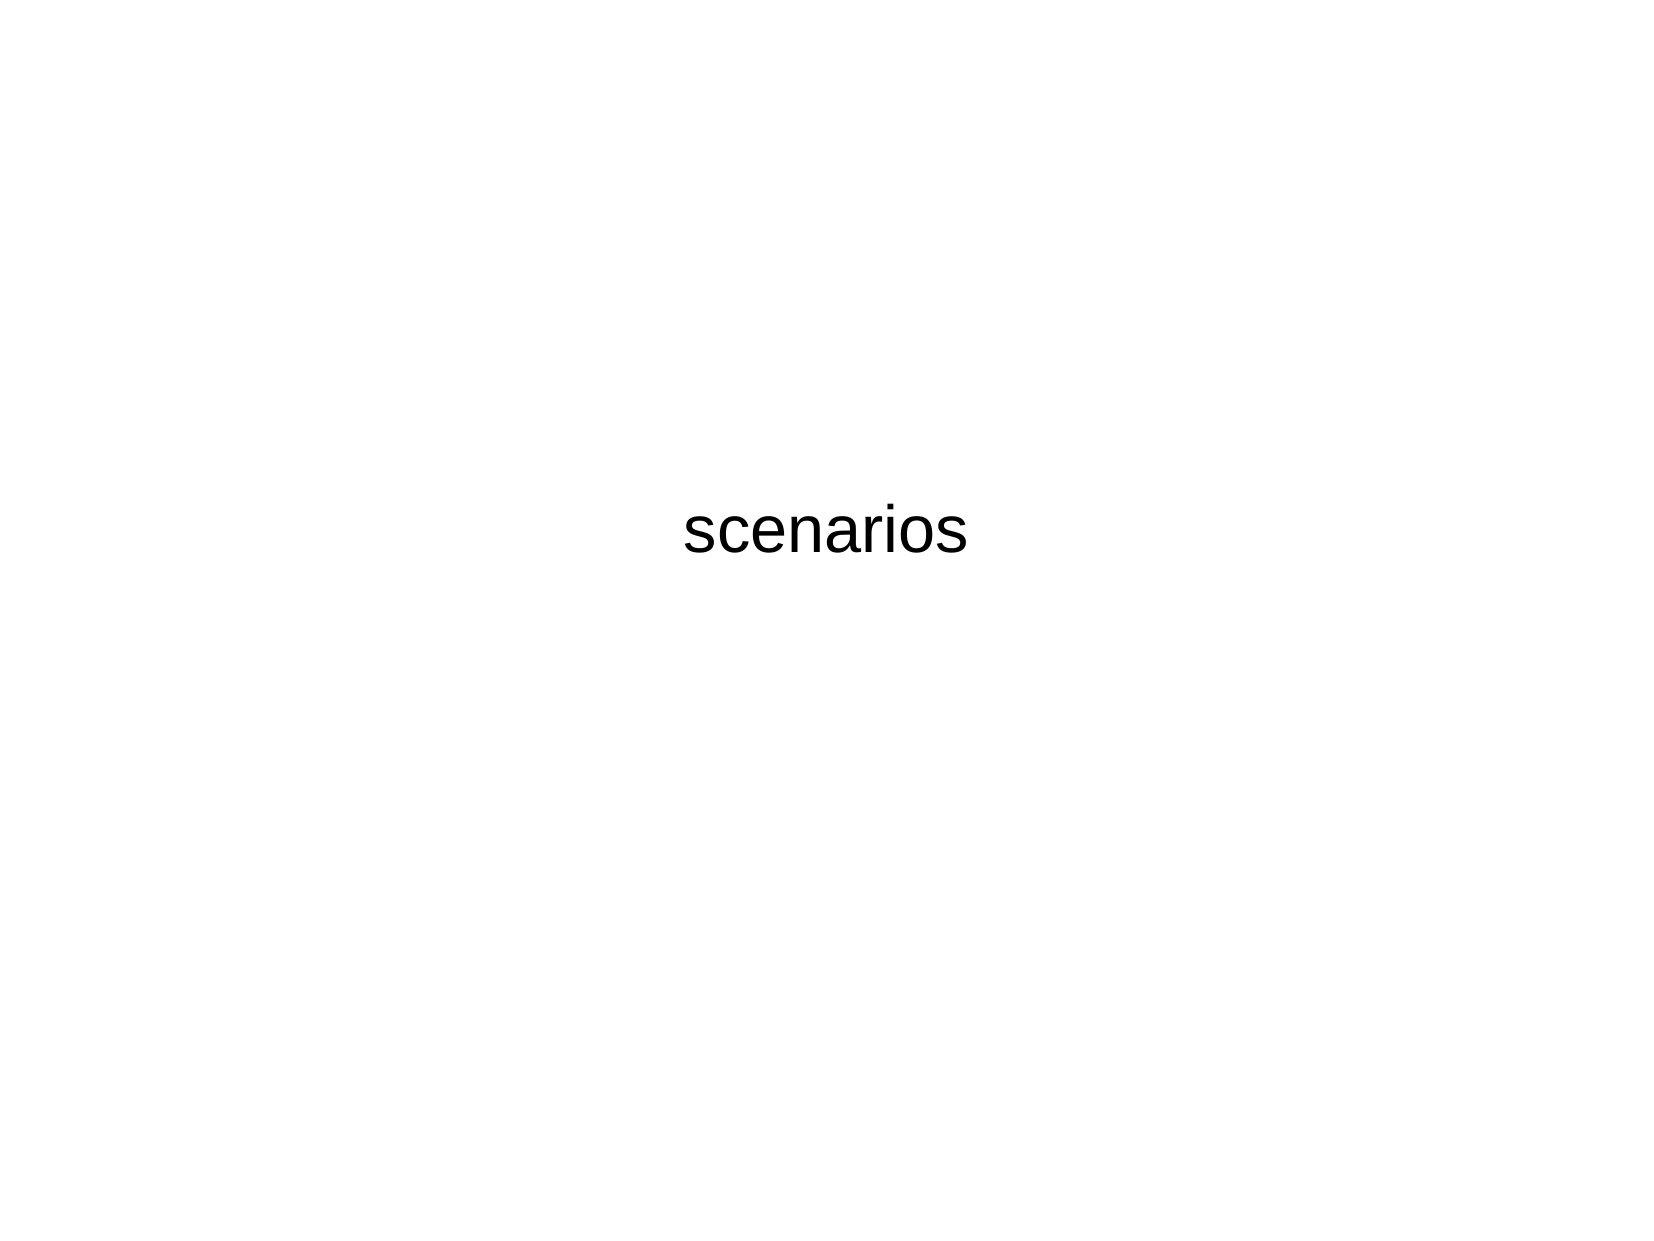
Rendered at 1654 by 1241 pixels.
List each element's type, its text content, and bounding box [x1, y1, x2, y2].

subtitle scenarios [82, 56, 1571, 1002]
